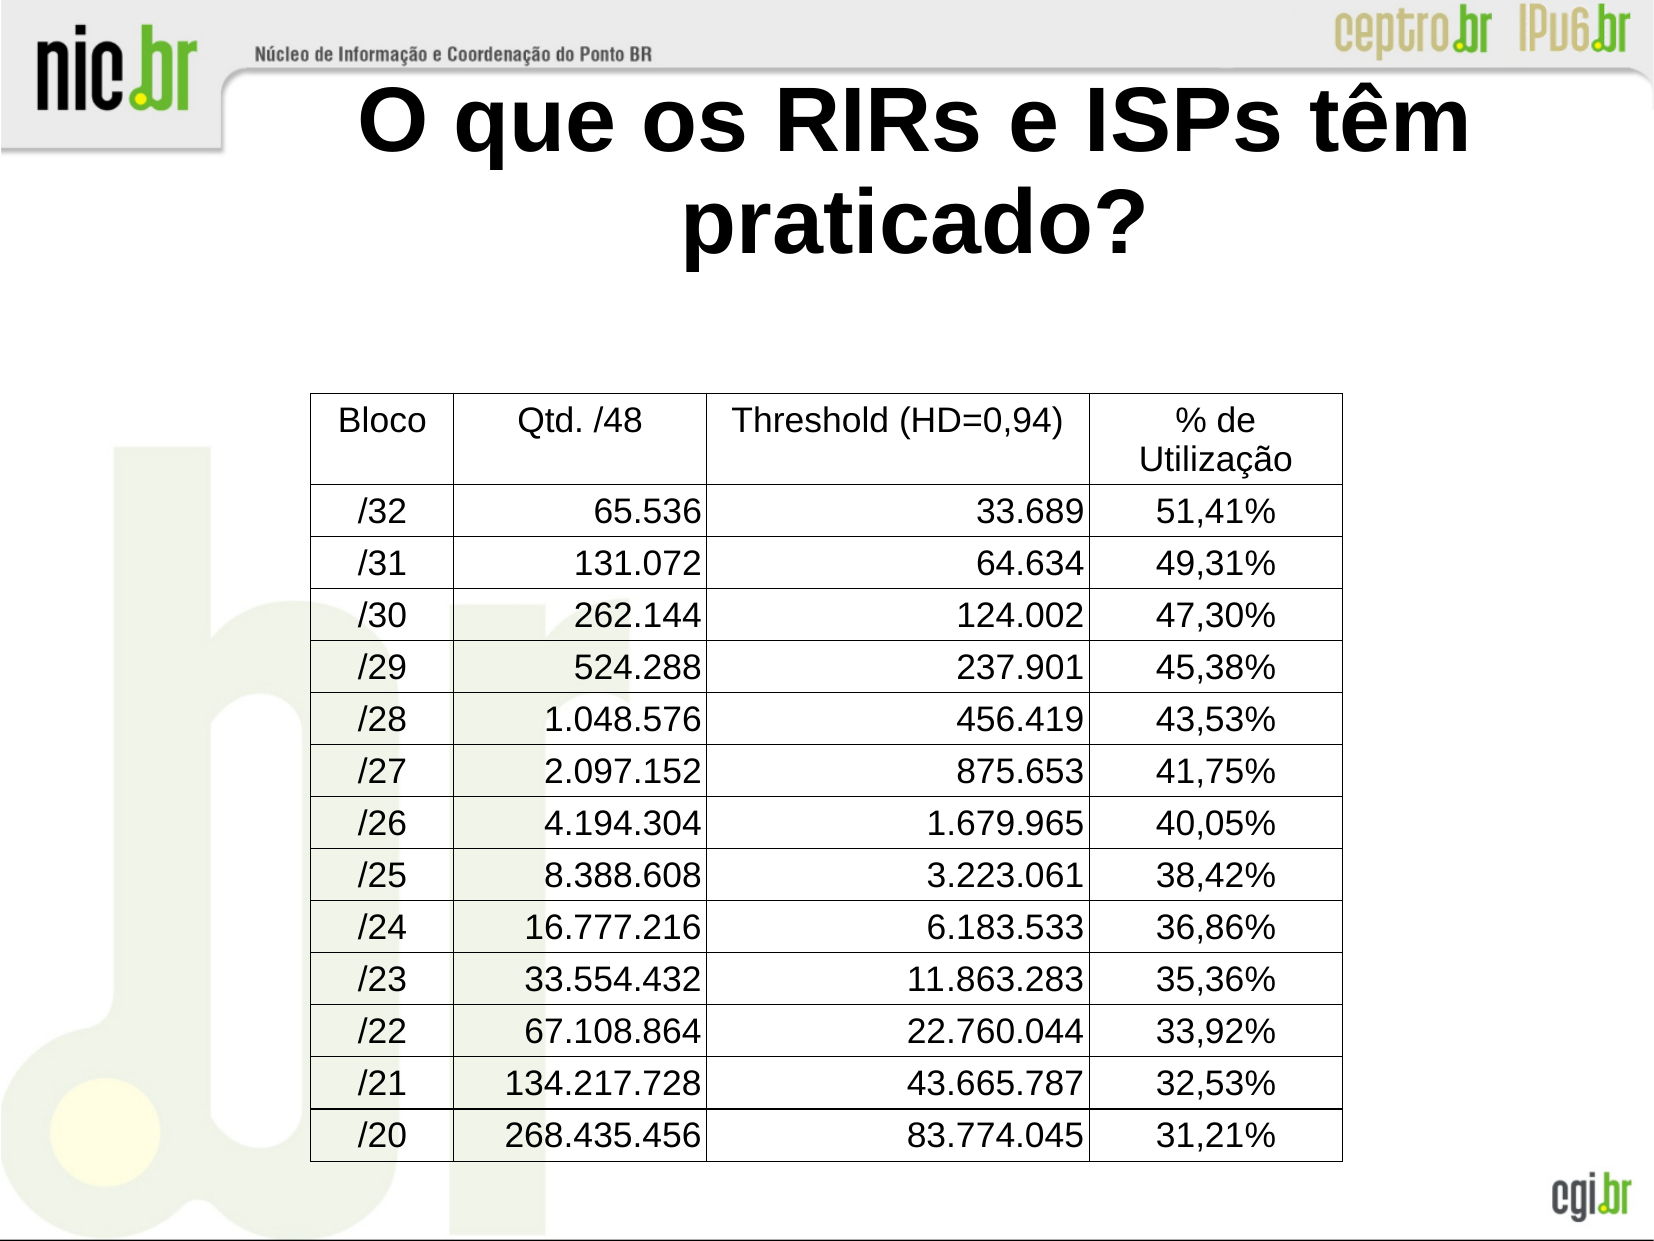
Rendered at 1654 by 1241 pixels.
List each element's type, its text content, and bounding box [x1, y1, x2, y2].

picture [0, 0, 1654, 1241]
table_cell 40,05% [1090, 797, 1342, 848]
table_cell 131.072 [454, 537, 706, 588]
table_cell /21 [311, 1057, 453, 1108]
table_cell 16.777.216 [454, 901, 706, 952]
table_cell /25 [311, 849, 453, 900]
table_cell 31,21% [1090, 1110, 1342, 1161]
table_cell 1.048.576 [454, 693, 706, 744]
table_cell 45,38% [1090, 641, 1342, 692]
table_cell 456.419 [707, 693, 1089, 744]
table_cell /26 [311, 797, 453, 848]
table_cell 64.634 [707, 537, 1089, 588]
table_cell 33.554.432 [454, 953, 706, 1004]
table_cell 2.097.152 [454, 745, 706, 796]
table_cell 83.774.045 [707, 1110, 1089, 1161]
table_cell 65.536 [454, 485, 706, 536]
table_cell /23 [311, 953, 453, 1004]
table_cell /27 [311, 745, 453, 796]
table_header Qtd. /48 [454, 394, 706, 484]
table_cell 524.288 [454, 641, 706, 692]
table_cell 67.108.864 [454, 1005, 706, 1056]
table_cell 875.653 [707, 745, 1089, 796]
table_cell 33,92% [1090, 1005, 1342, 1056]
table_cell 4.194.304 [454, 797, 706, 848]
table_cell /29 [311, 641, 453, 692]
table_cell 43,53% [1090, 693, 1342, 744]
table_cell 41,75% [1090, 745, 1342, 796]
table_cell /28 [311, 693, 453, 744]
table_cell /30 [311, 589, 453, 640]
table_cell 47,30% [1090, 589, 1342, 640]
table_cell 32,53% [1090, 1057, 1342, 1108]
table_cell /24 [311, 901, 453, 952]
table_cell 8.388.608 [454, 849, 706, 900]
table_cell 38,42% [1090, 849, 1342, 900]
table_cell 33.689 [707, 485, 1089, 536]
table_cell 49,31% [1090, 537, 1342, 588]
table_cell 124.002 [707, 589, 1089, 640]
table_cell 51,41% [1090, 485, 1342, 536]
table_cell /20 [311, 1110, 453, 1161]
table_cell 268.435.456 [454, 1110, 706, 1161]
table_cell 262.144 [454, 589, 706, 640]
table_cell /32 [311, 485, 453, 536]
table_cell 6.183.533 [707, 901, 1089, 952]
table_cell /22 [311, 1005, 453, 1056]
table_cell 43.665.787 [707, 1057, 1089, 1108]
table_cell 1.679.965 [707, 797, 1089, 848]
table_cell 134.217.728 [454, 1057, 706, 1108]
table_cell 11.863.283 [707, 953, 1089, 1004]
table_cell 237.901 [707, 641, 1089, 692]
table_cell 3.223.061 [707, 849, 1089, 900]
table_header % de Utilização [1090, 394, 1342, 484]
table_header Threshold (HD=0,94) [707, 394, 1089, 484]
table_cell /31 [311, 537, 453, 588]
table_header Bloco [311, 394, 453, 484]
table_cell 36,86% [1090, 901, 1342, 952]
table_cell 22.760.044 [707, 1005, 1089, 1056]
text_box O que os RIRs e ISPs têm praticado? [177, 62, 1654, 180]
table_cell 35,36% [1090, 953, 1342, 1004]
